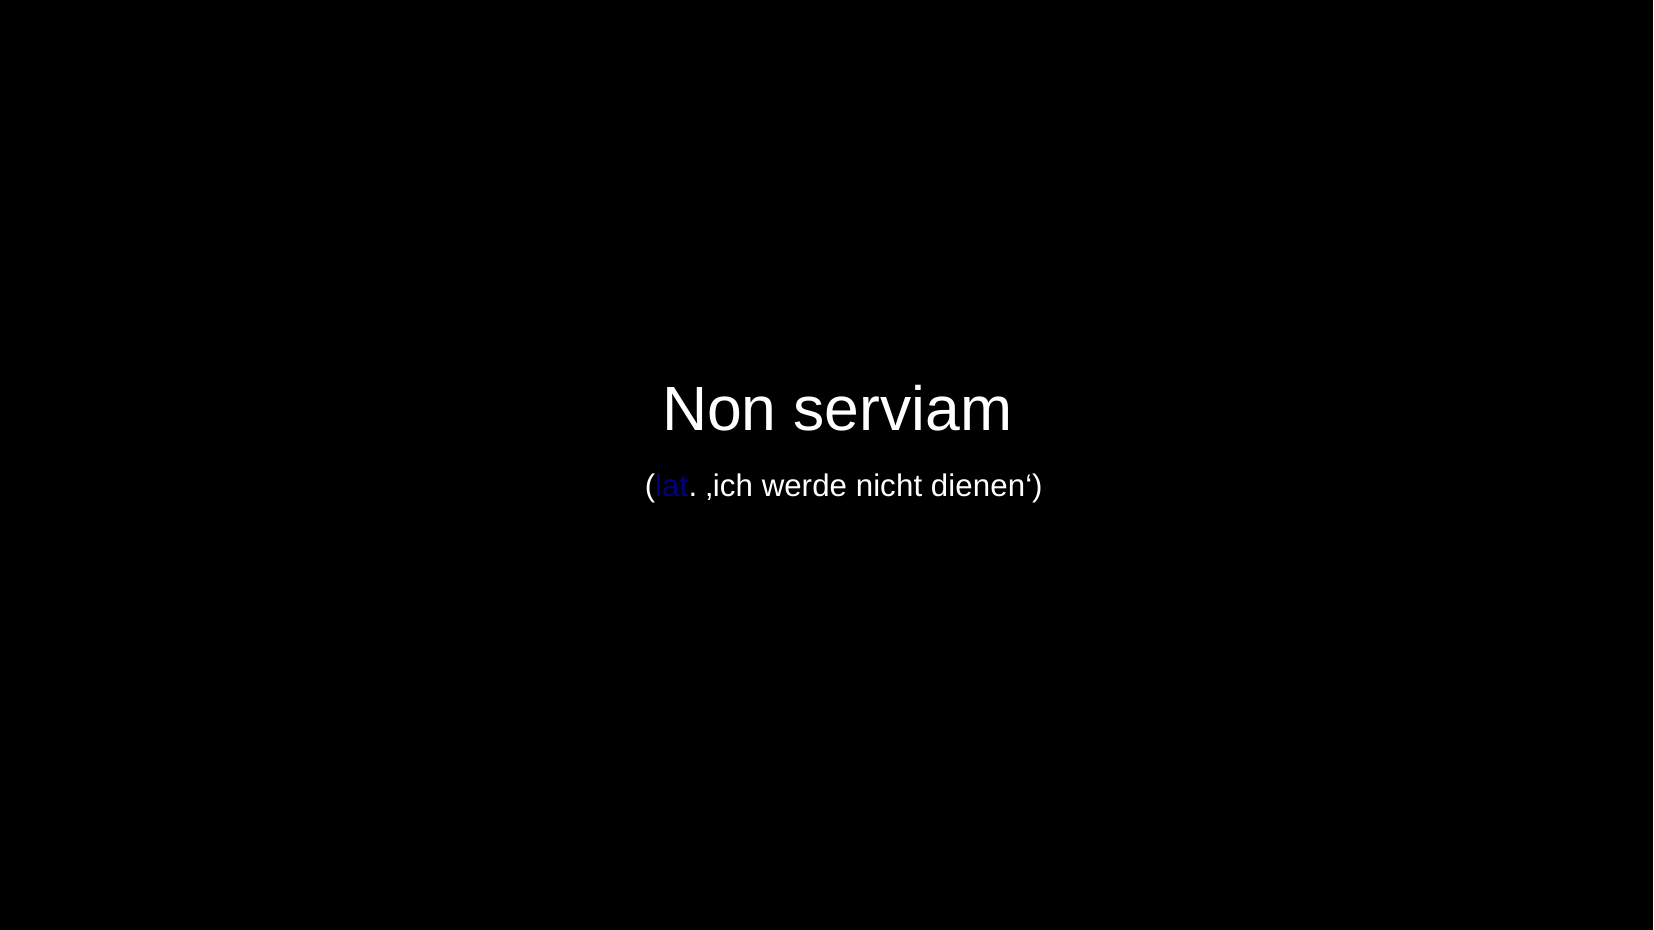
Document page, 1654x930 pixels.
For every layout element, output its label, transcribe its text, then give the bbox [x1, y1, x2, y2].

text_box Non serviam (lat. ‚ich werde nicht dienen‘) [630, 366, 1606, 526]
